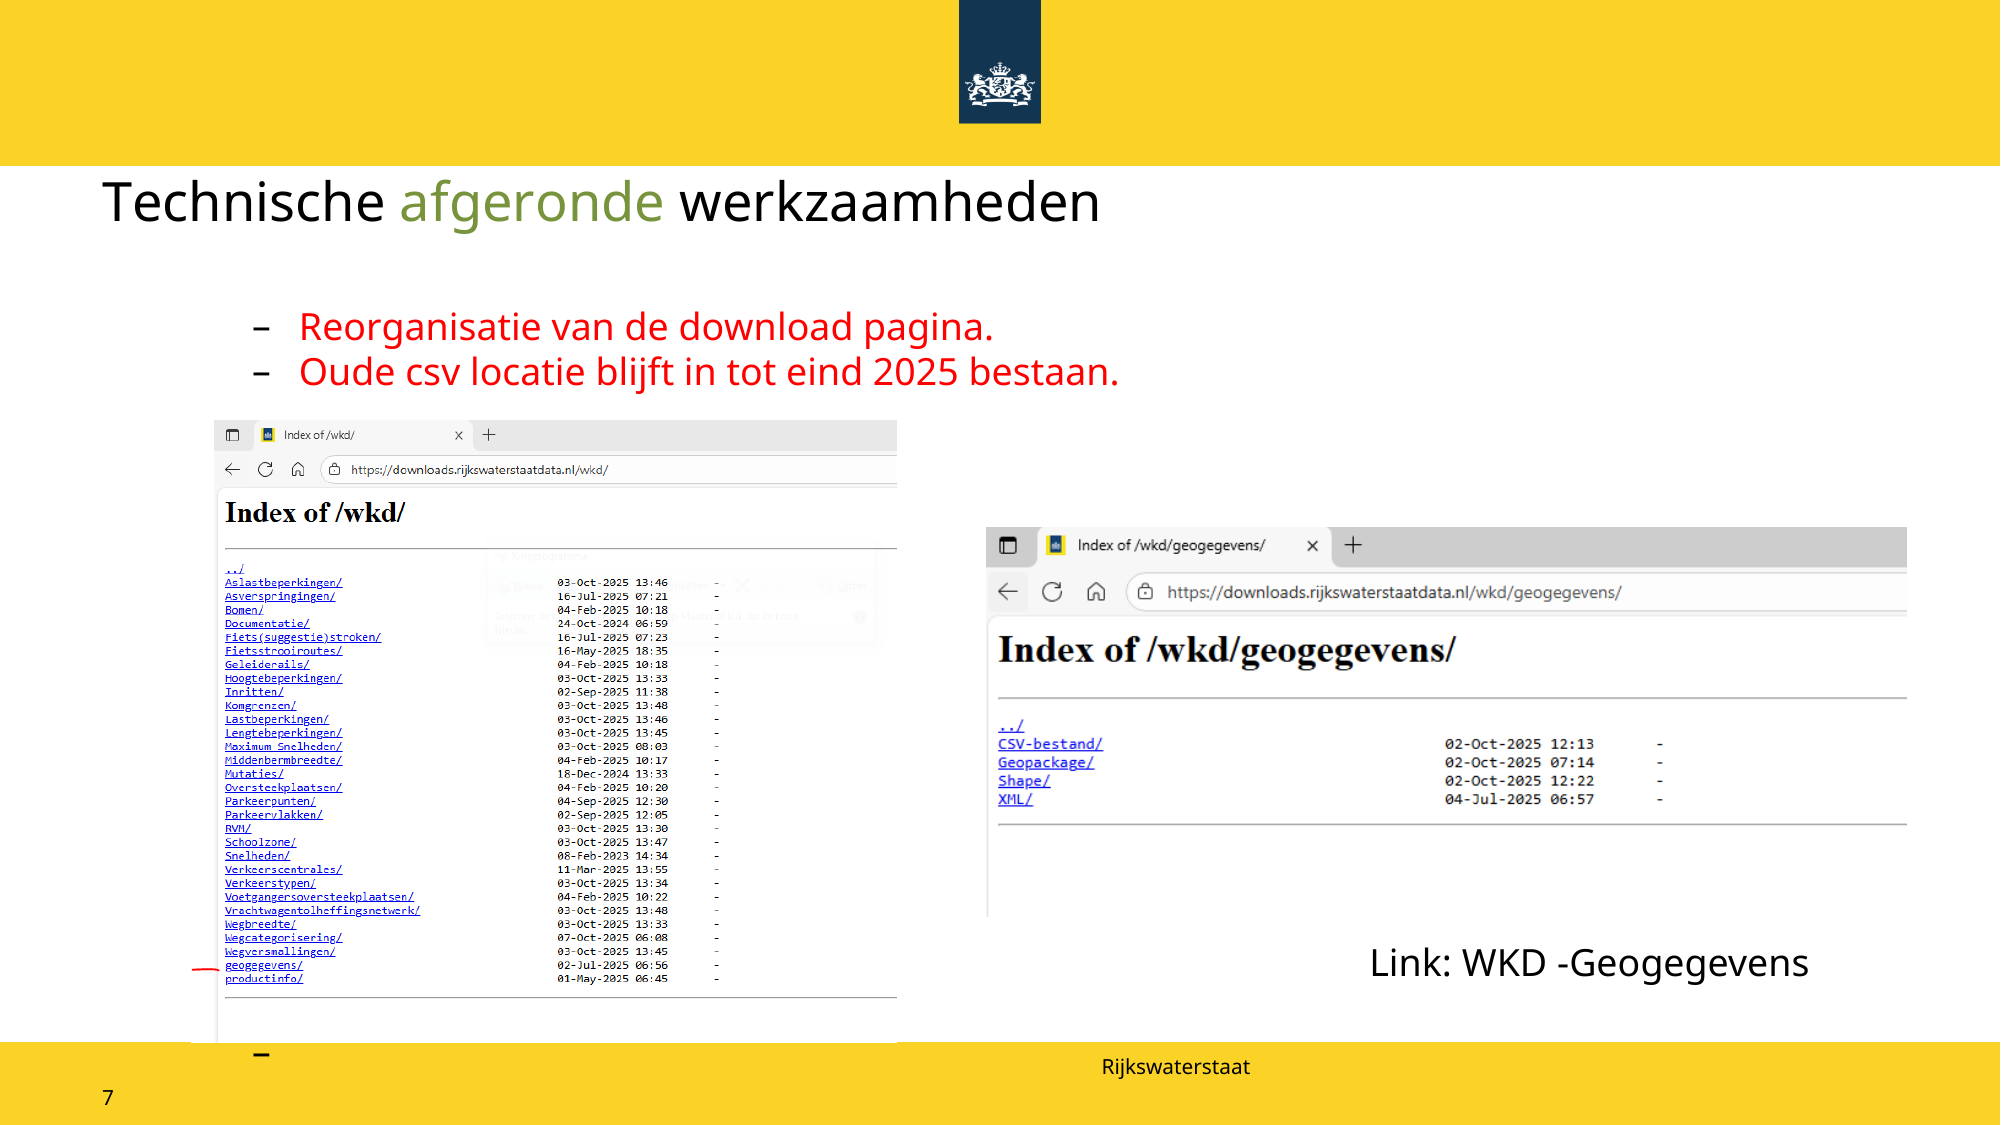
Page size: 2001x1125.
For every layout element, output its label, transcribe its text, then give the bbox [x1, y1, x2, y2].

title Technische afgeronde werkzaamheden [102, 162, 1940, 244]
list Reorganisatie van de download pagina. Oude csv locatie blijft in tot eind 2025 bestaan. [102, 302, 1334, 1019]
picture [191, 420, 897, 1043]
picture [986, 527, 1907, 917]
text_box 7 [102, 1084, 519, 1105]
text_box Link: WKD - Geogegevens [1354, 931, 1957, 993]
